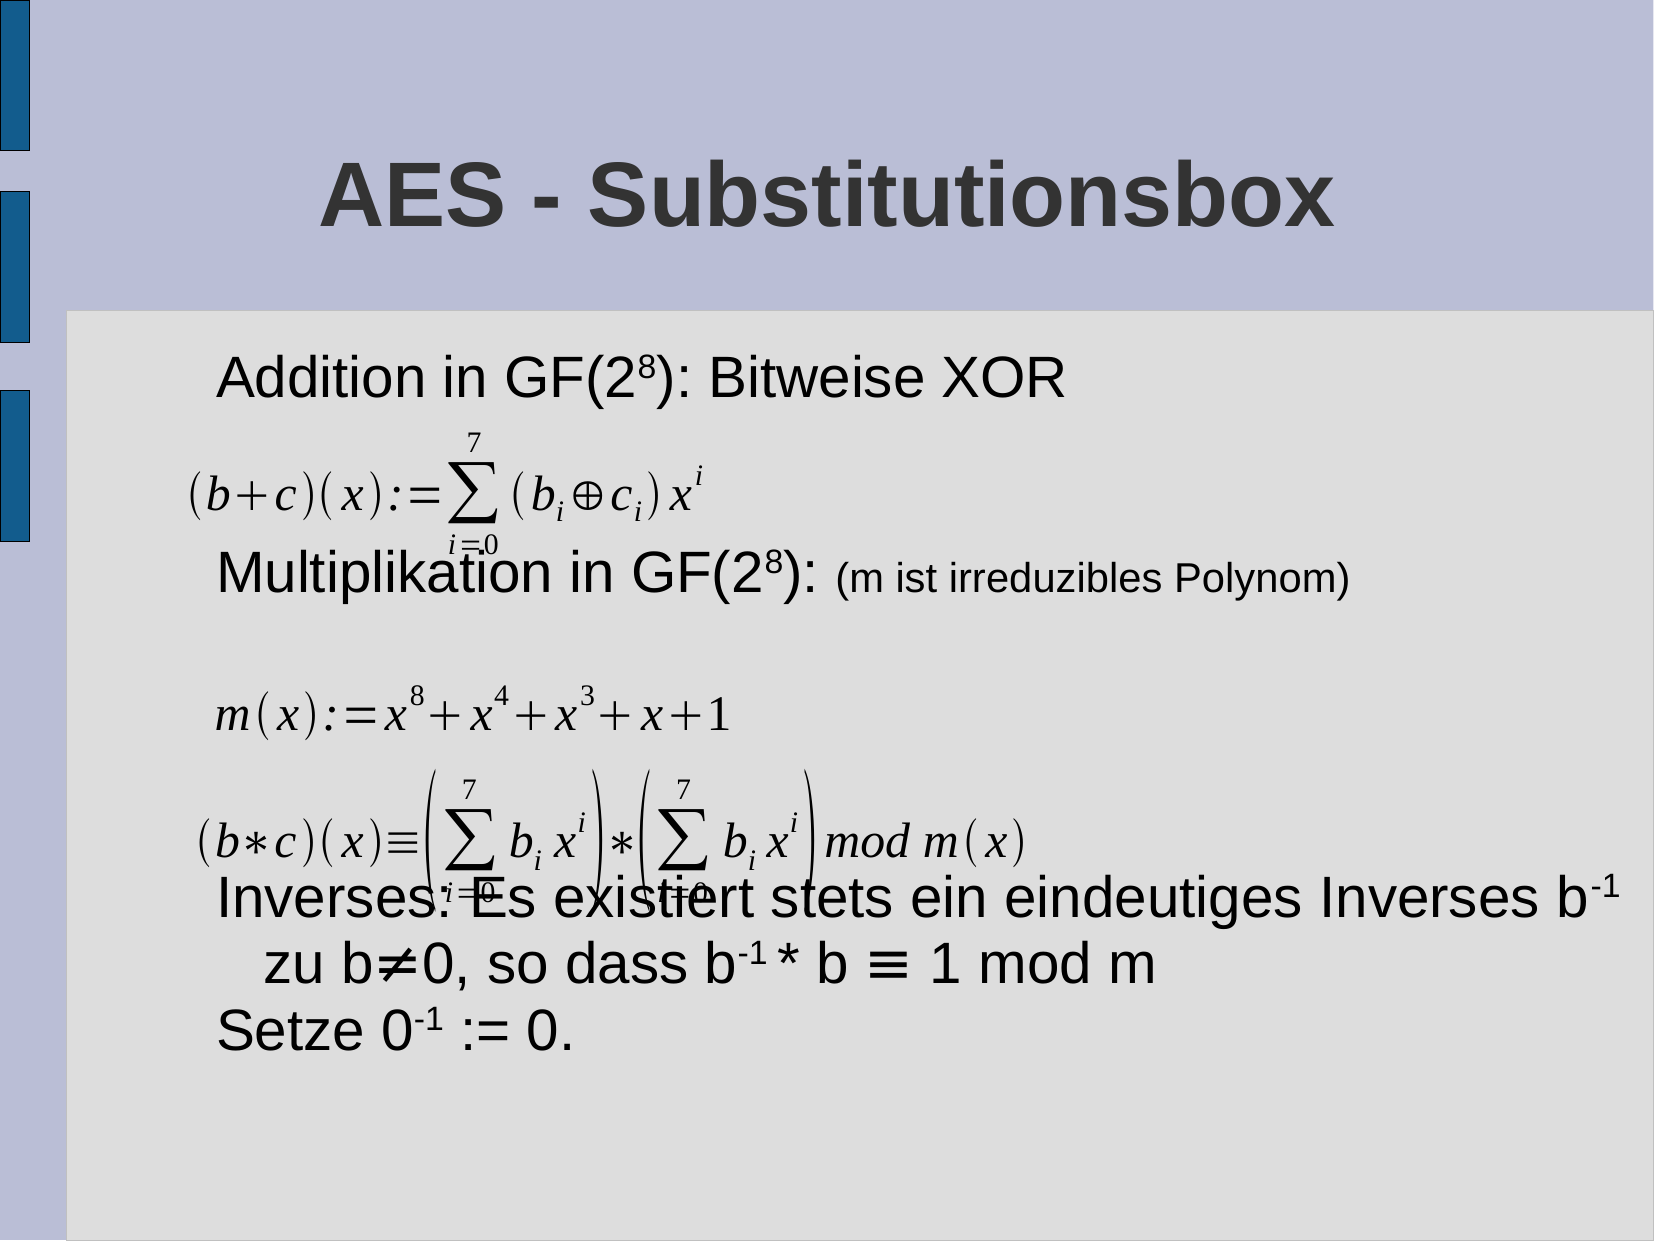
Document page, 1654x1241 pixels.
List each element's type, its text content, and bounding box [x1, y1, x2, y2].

chart [206, 679, 738, 744]
chart [180, 426, 709, 562]
chart [190, 766, 1034, 916]
title AES - Substitutionsbox [121, 91, 1534, 299]
list Addition in GF(28): Bitweise XOR Multiplikation in GF(28): (m ist irreduzibles Polynom) Inverses: Es existiert stets ein eindeutiges Inverses b-1 zu b≠0, so dass b-1 * b ≡ 1 mod m Setze 0-1 := 0. [121, 344, 1625, 1127]
